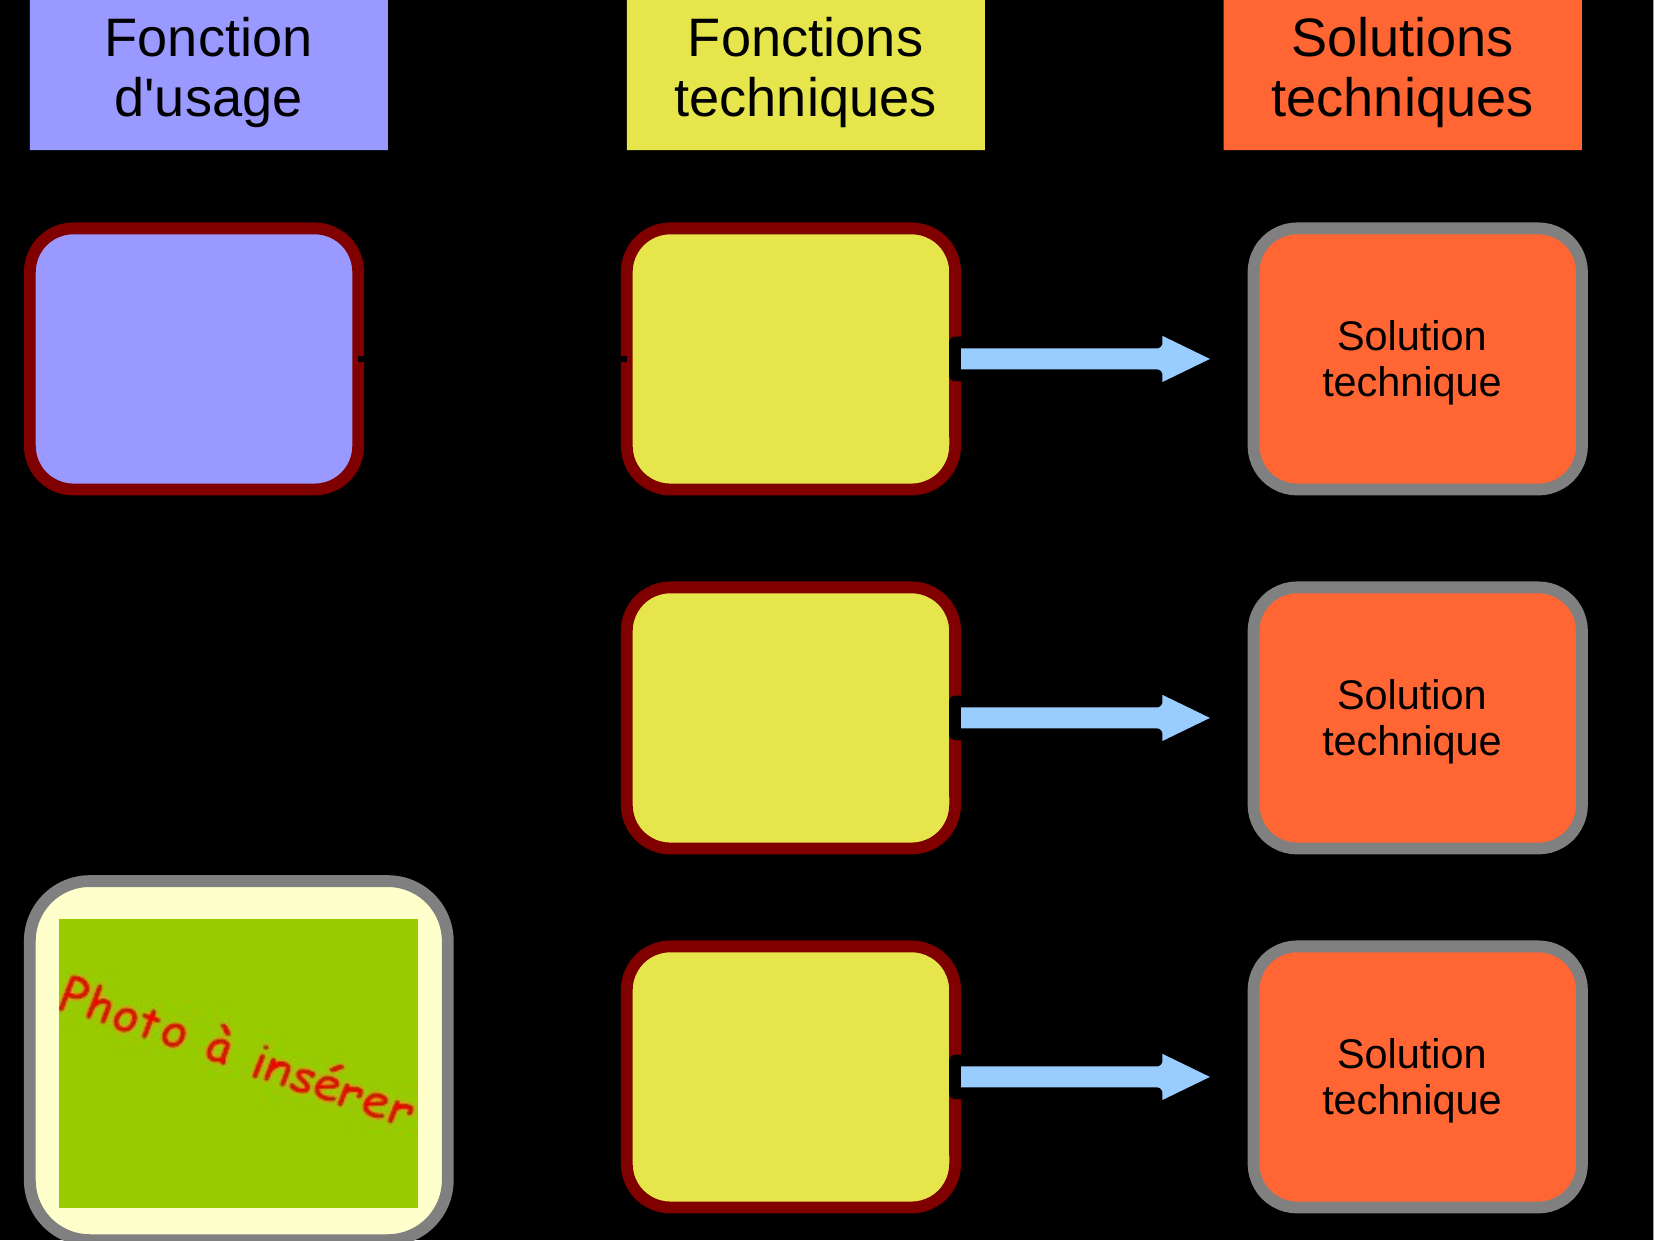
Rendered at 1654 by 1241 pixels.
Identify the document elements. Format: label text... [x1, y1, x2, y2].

picture [59, 919, 418, 1208]
text_box Solution technique [1253, 228, 1582, 490]
text_box [626, 228, 1224, 490]
text_box [626, 946, 1224, 1208]
text_box Solution technique [1253, 946, 1582, 1208]
text_box Solution technique [1253, 587, 1582, 849]
text_box Objet à insérer [29, 881, 448, 1241]
text_box Fonction d'usage [29, 0, 388, 151]
text_box [29, 228, 359, 490]
text_box Fonctions techniques [626, 0, 985, 151]
text_box [626, 587, 1224, 849]
text_box Solutions techniques [1223, 0, 1582, 151]
